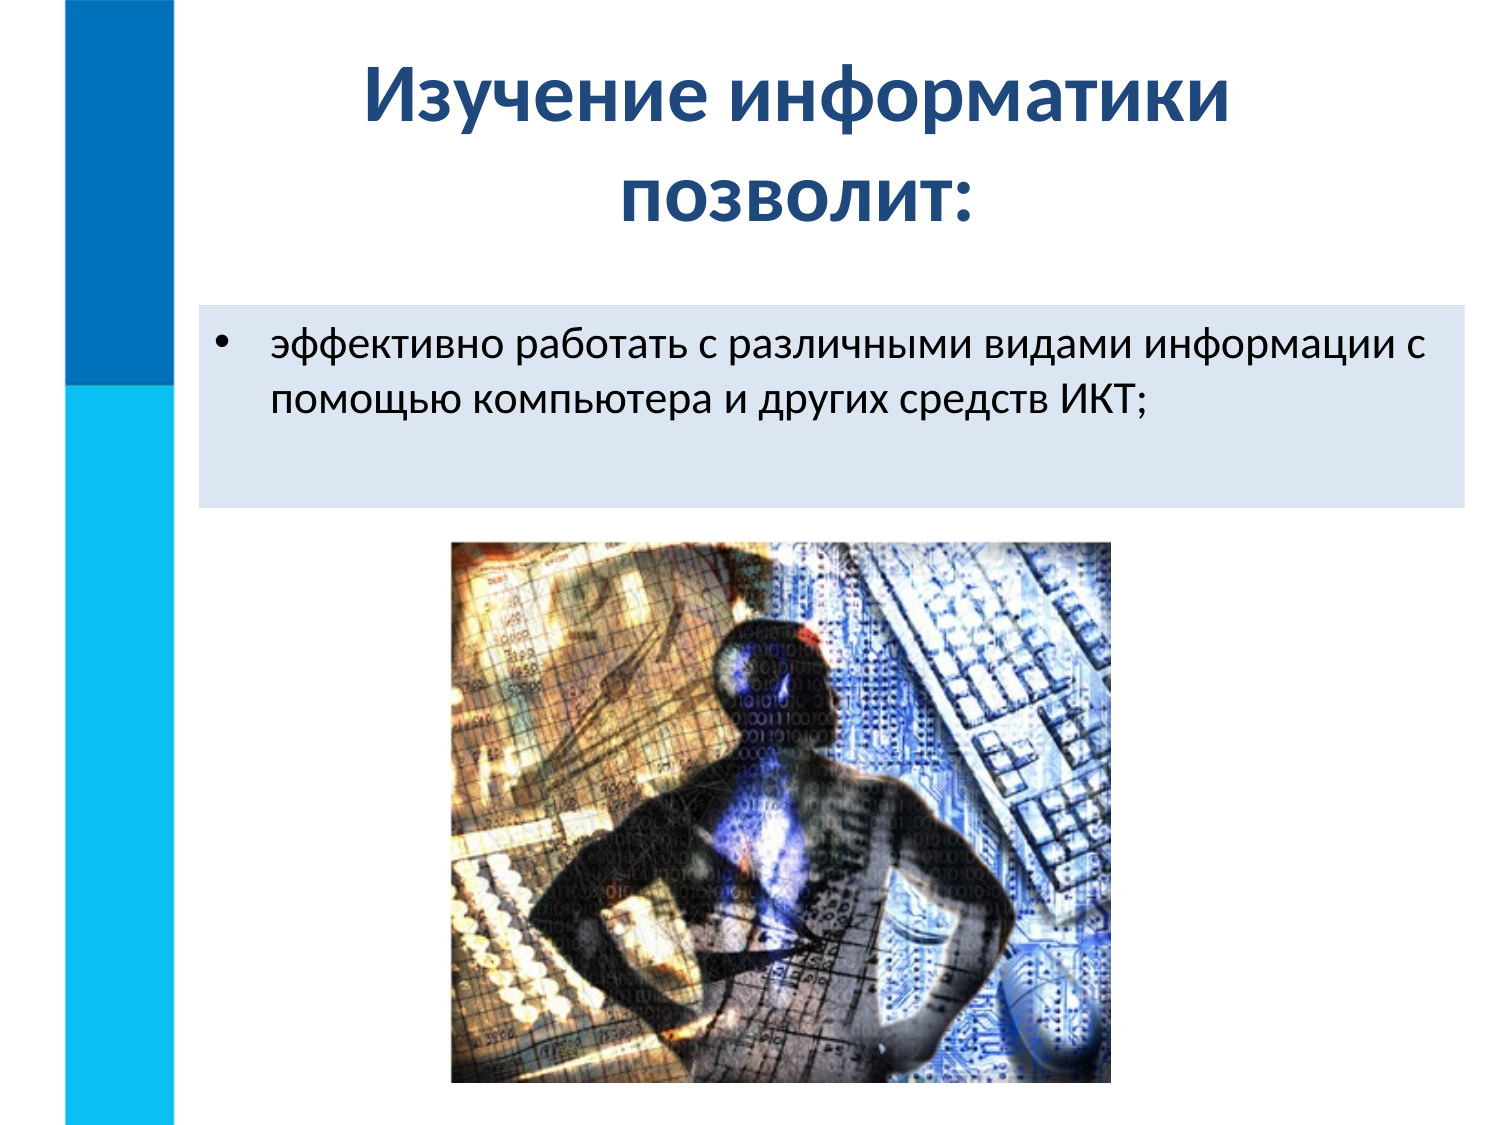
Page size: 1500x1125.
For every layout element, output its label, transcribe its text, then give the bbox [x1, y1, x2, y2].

text_box эффективно работать с различными видами информации с помощью компьютера и других средств ИКТ; [199, 305, 1465, 508]
text_box Изучение информатики позволит: [171, 31, 1426, 247]
picture [0, 0, 1500, 1125]
